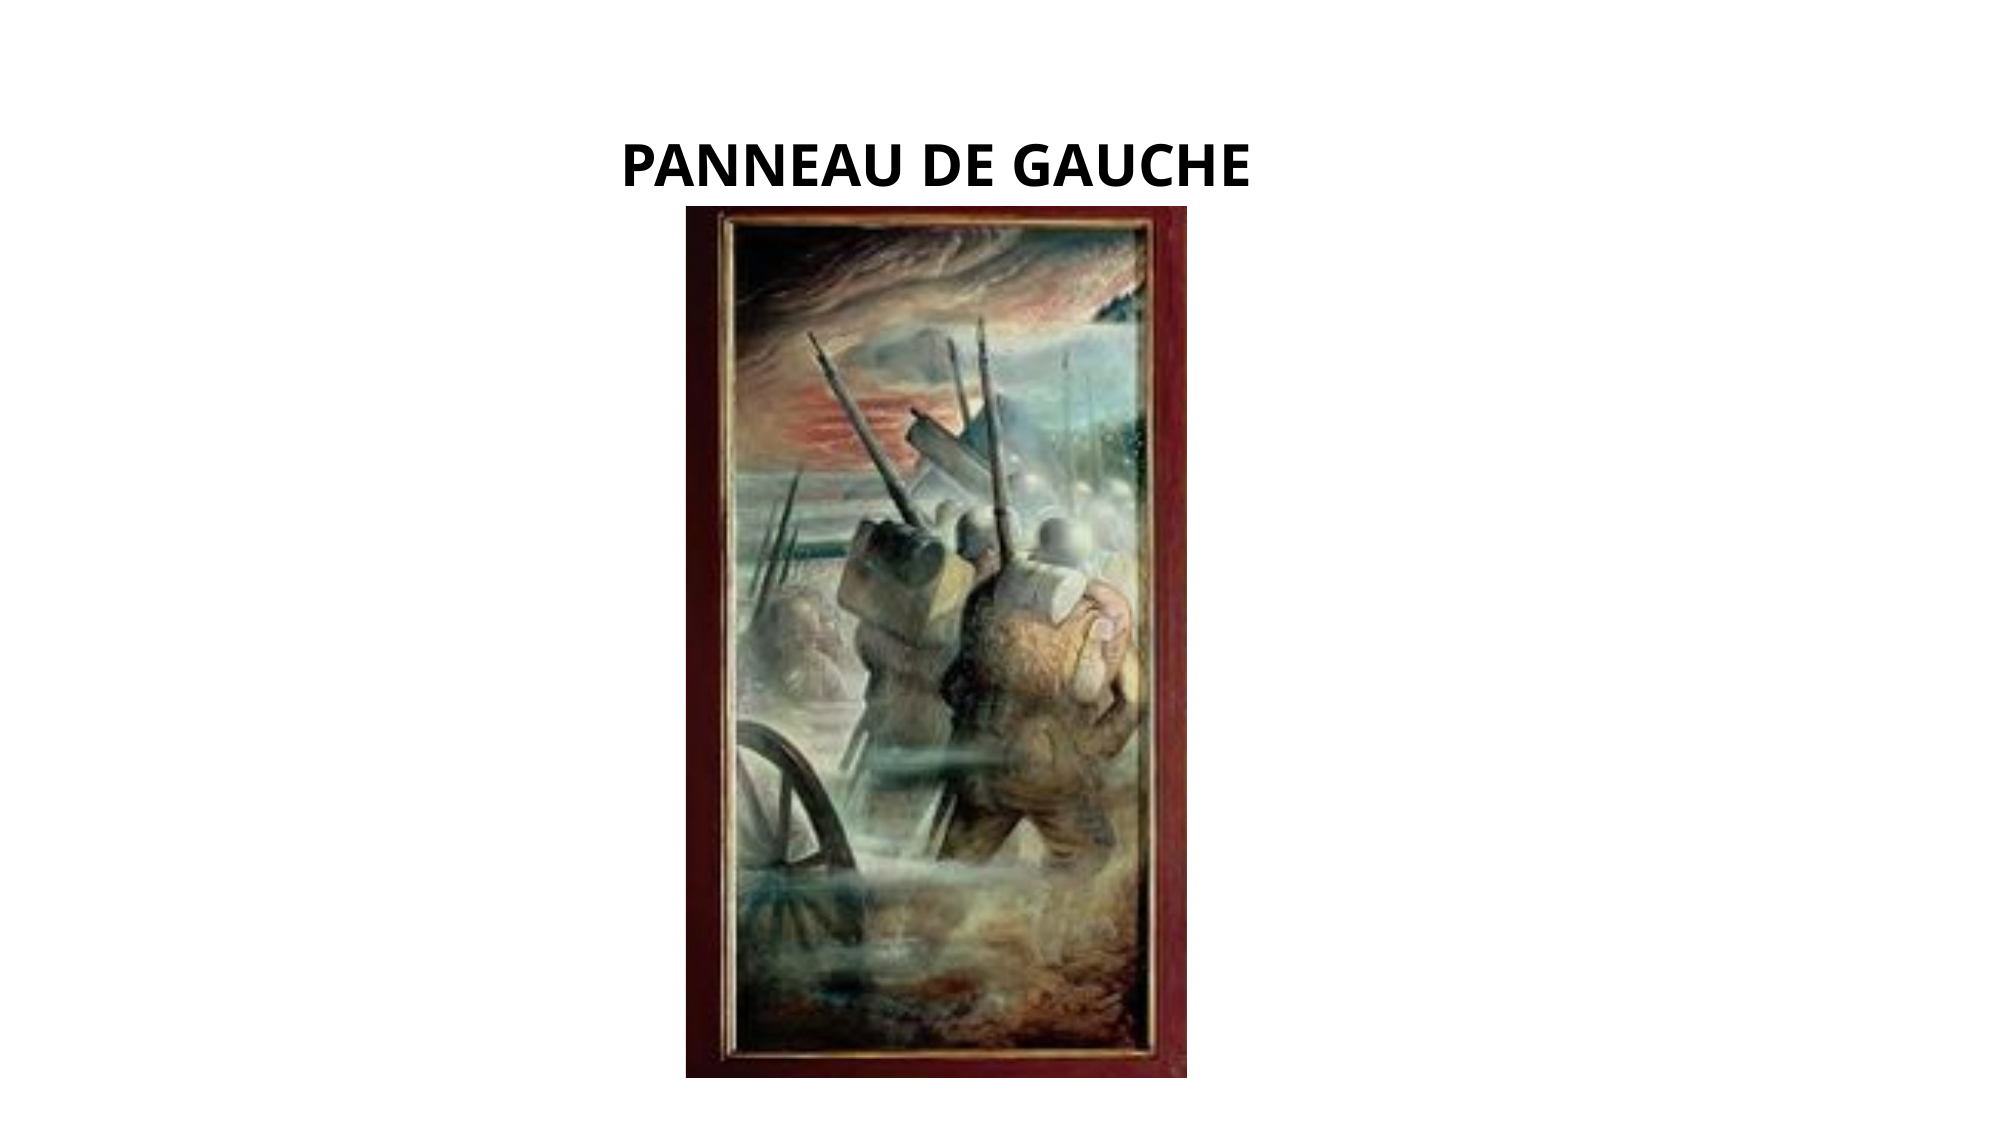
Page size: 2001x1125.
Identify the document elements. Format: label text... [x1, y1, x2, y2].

title PANNEAU DE GAUCHE [186, 43, 1687, 207]
picture [685, 206, 1187, 1078]
